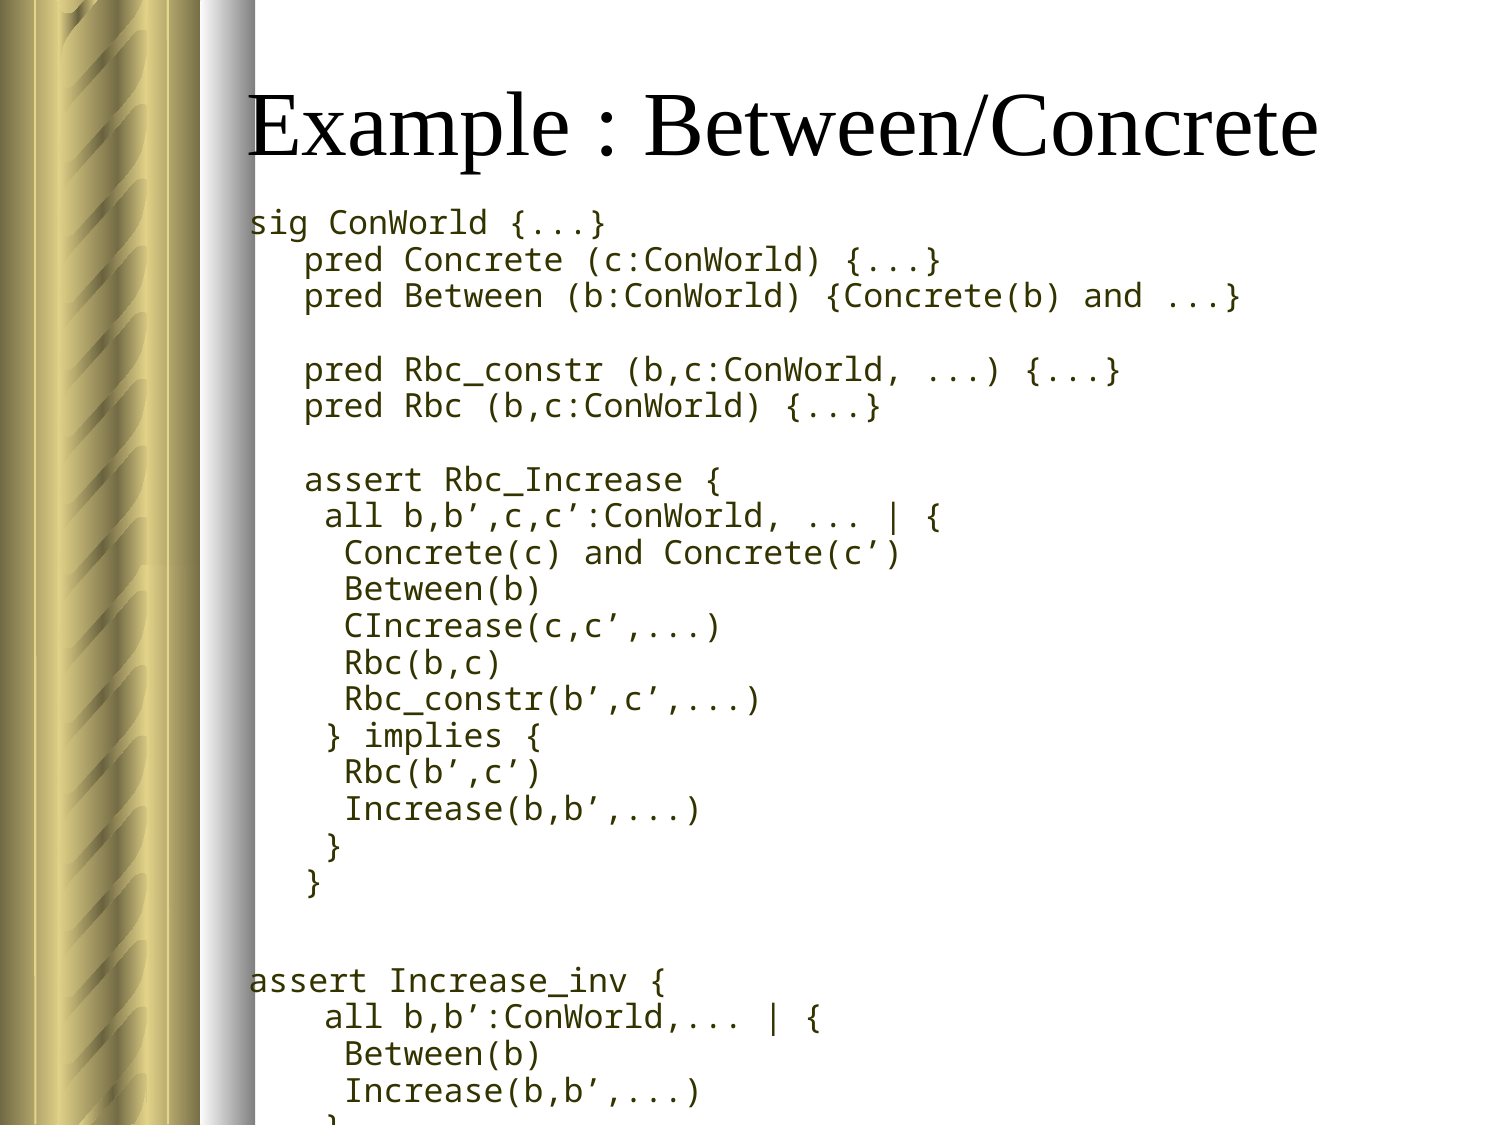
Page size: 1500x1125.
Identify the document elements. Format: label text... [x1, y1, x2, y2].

list sig ConWorld {...} pred Concrete (c:ConWorld) {...} pred Between (b:ConWorld) {Concrete(b) and ...} pred Rbc_constr (b,c:ConWorld, ...) {...} pred Rbc (b,c:ConWorld) {...} assert Rbc_Increase { all b,b’,c,c’:ConWorld, ... | { Concrete(c) and Concrete(c’) Between(b) CIncrease(c,c’,...) Rbc(b,c) Rbc_constr(b’,c’,...) } implies { Rbc(b’,c’) Increase(b,b’,...) } } assert Increase_inv { all b,b’:ConWorld,... | { Between(b) Increase(b,b’,...) } implies Between(b’) } [248, 205, 1477, 1125]
title Example : Between/Concrete [246, 13, 1475, 249]
